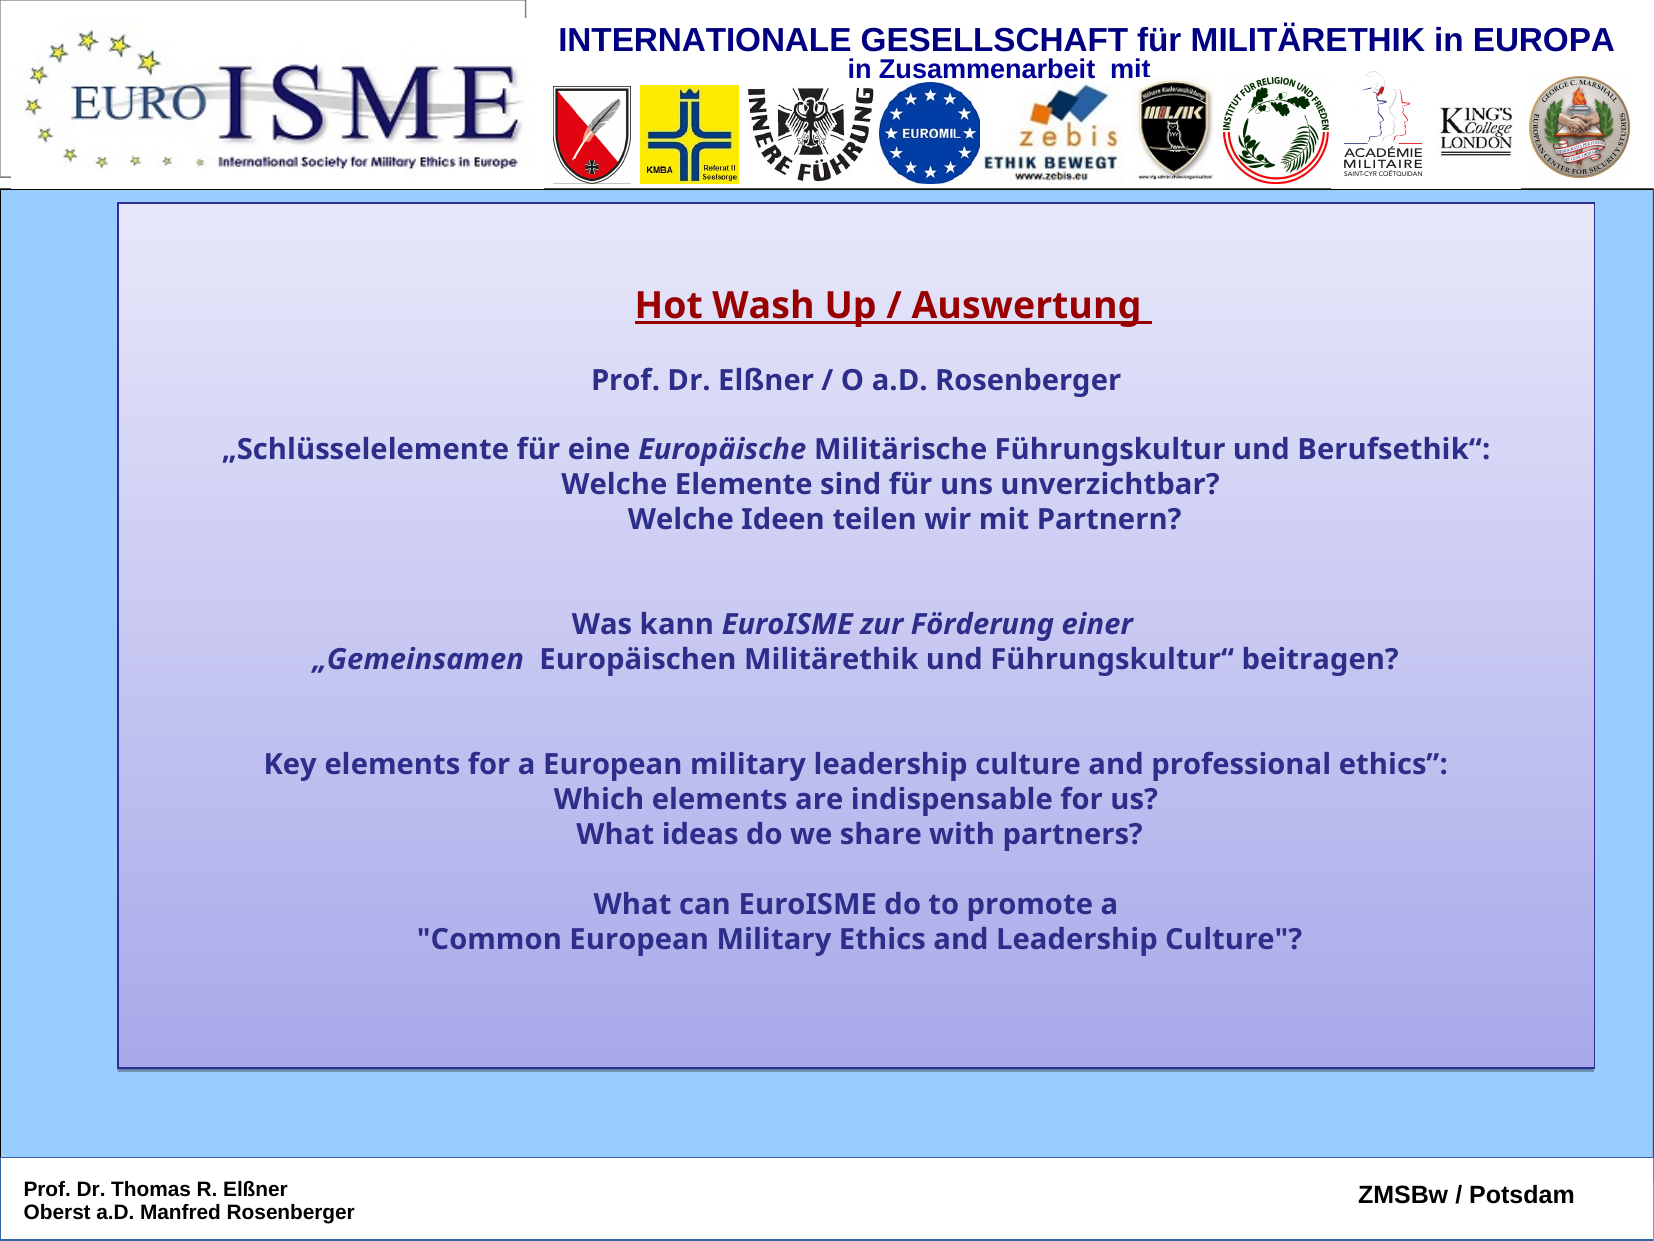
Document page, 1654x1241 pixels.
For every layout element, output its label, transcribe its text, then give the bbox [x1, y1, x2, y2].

picture [11, 18, 739, 189]
picture [1223, 77, 1329, 184]
picture [1331, 58, 1521, 189]
picture [1133, 77, 1215, 181]
picture [741, 81, 1122, 184]
picture [1529, 76, 1630, 178]
text_box Hot Wash Up / Auswertung Prof. Dr. Elßner / O a.D. Rosenberger „Schlüsselelemente für eine Europäische Militärische Führungskultur und Berufsethik“: Welche Elemente sind für uns unverzichtbar? Welche Ideen teilen wir mit Partnern? Was kann EuroISME zur Förderung einer „Gemeinsamen Europäischen Militärethik und Führungskultur“ beitragen? Key elements for a European military leadership culture and professional ethics”: Which elements are indispensable for us? What ideas do we share with partners? What can EuroISME do to promote a "Common European Military Ethics and Leadership Culture"? [118, 203, 1595, 1068]
